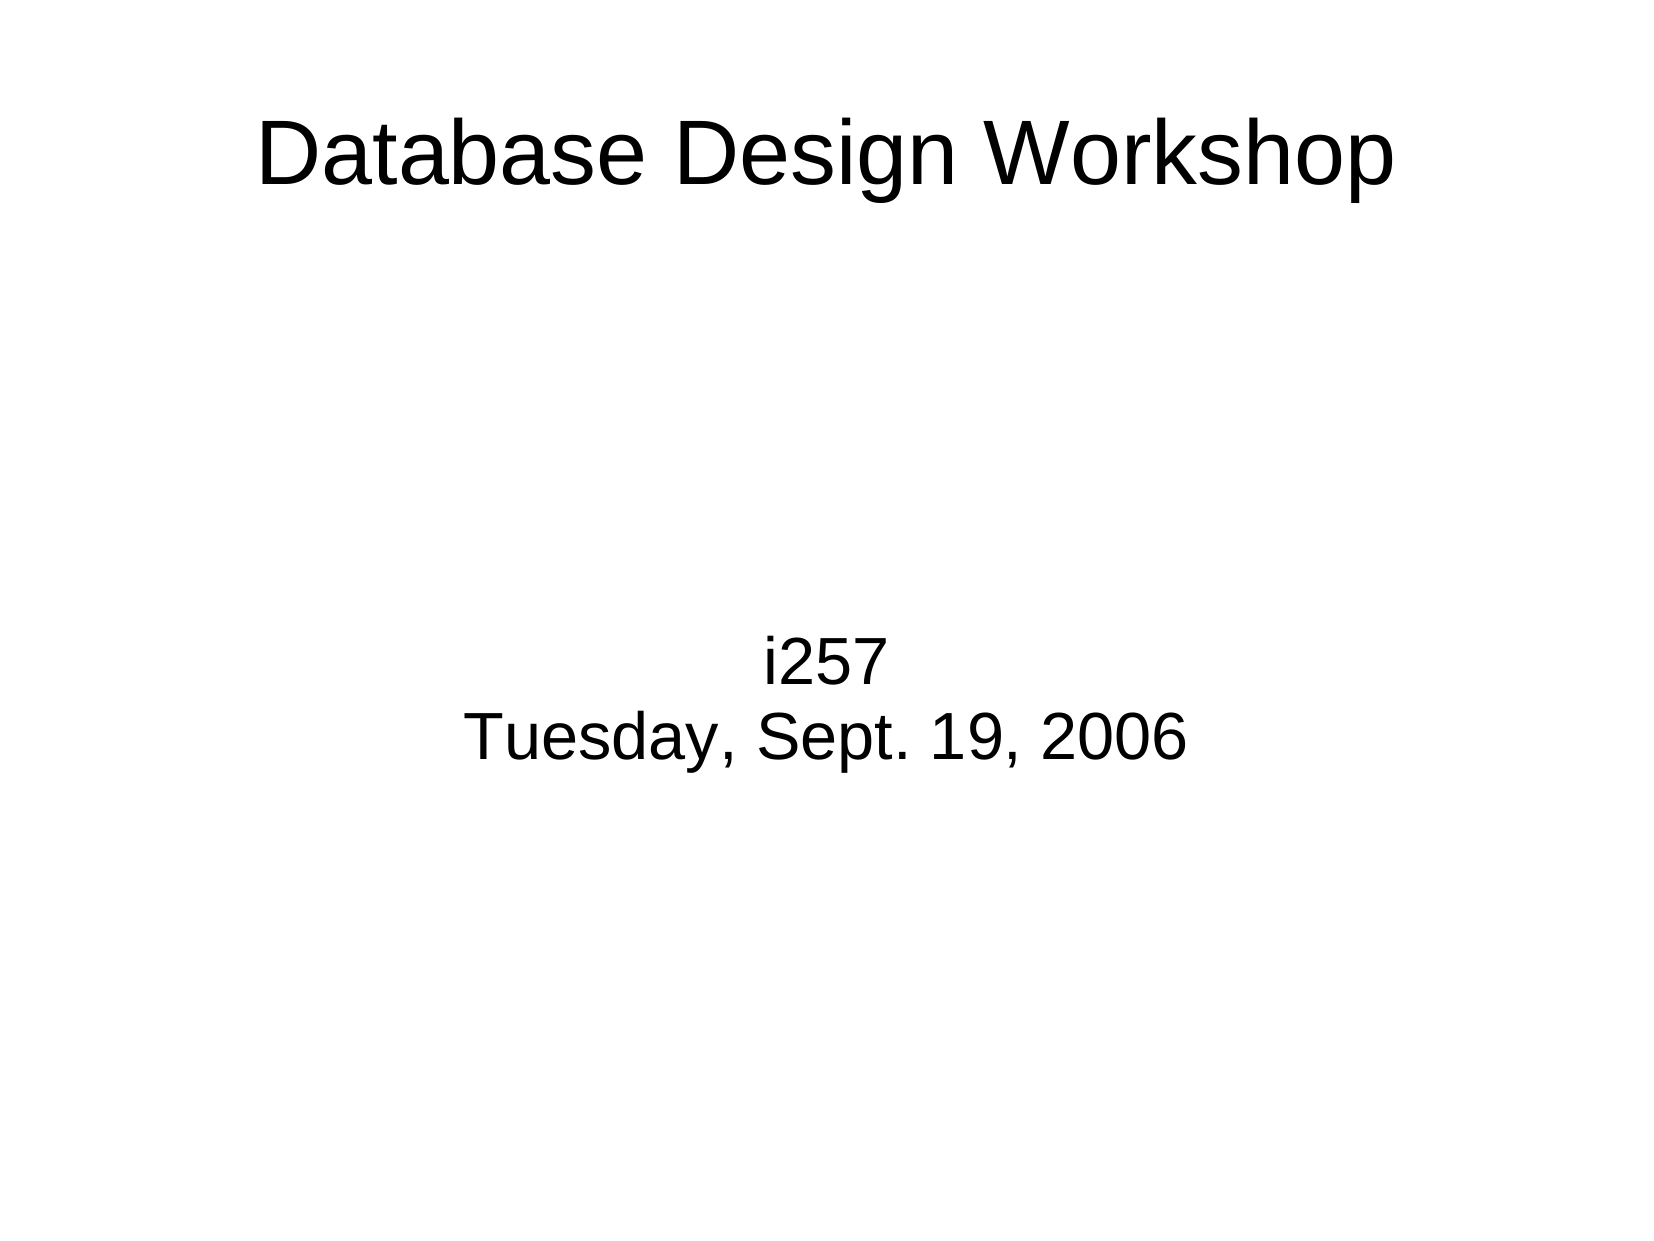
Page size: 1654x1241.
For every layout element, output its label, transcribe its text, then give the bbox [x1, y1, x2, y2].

title Database Design Workshop [82, 56, 1571, 250]
subtitle i257 Tuesday, Sept. 19, 2006 [82, 297, 1571, 1102]
